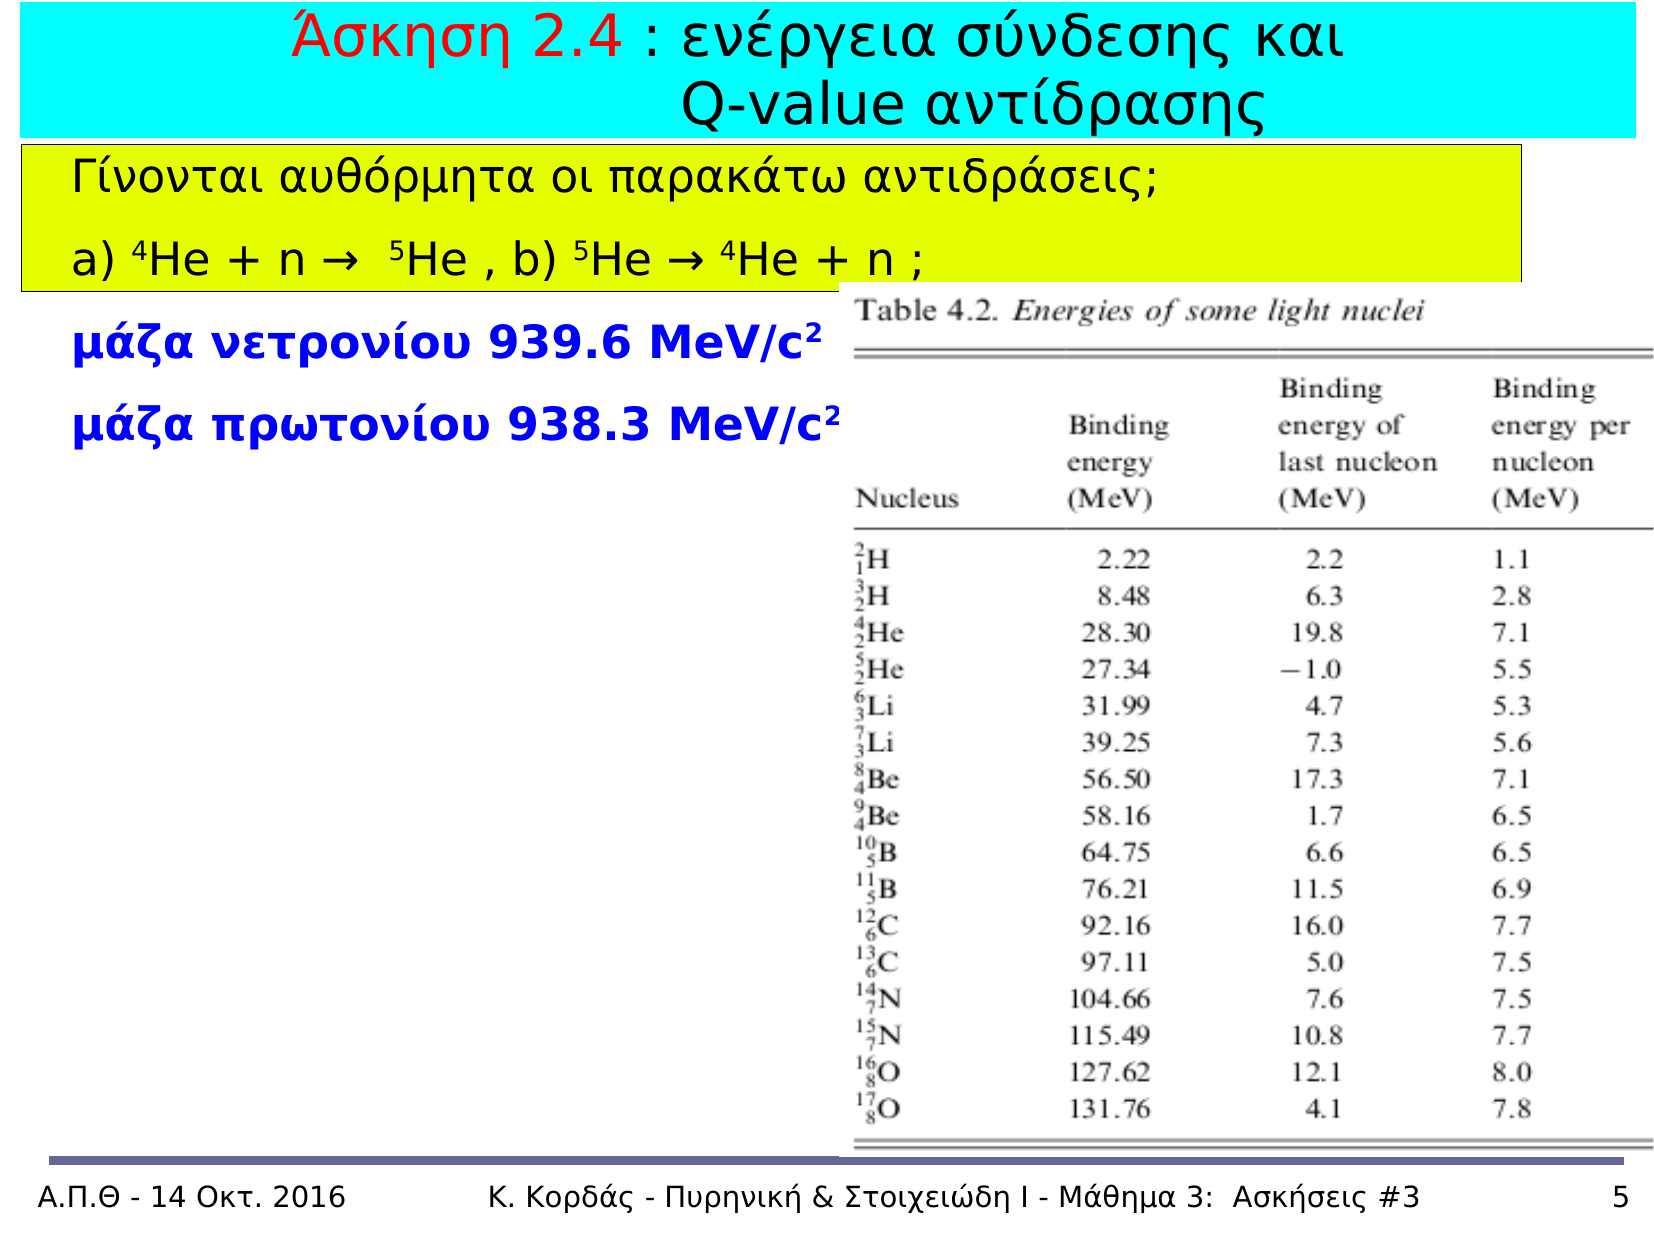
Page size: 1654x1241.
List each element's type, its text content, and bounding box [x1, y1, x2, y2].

title Άσκηση 2.4 : ενέργεια σύνδεσης και Q-value αντίδρασης [19, 2, 1636, 139]
picture [839, 282, 1654, 1157]
text_box [21, 144, 1522, 282]
list Γίνονται αυθόρμητα οι παρακάτω αντιδράσεις; a) 4Ηe + n → 5Ηe , b) 5Ηe → 4Ηe + n ; μάζα νετρονίου 939.6 MeV/c2 μάζα πρωτονίου 938.3 MeV/c2 [0, 150, 1489, 1112]
